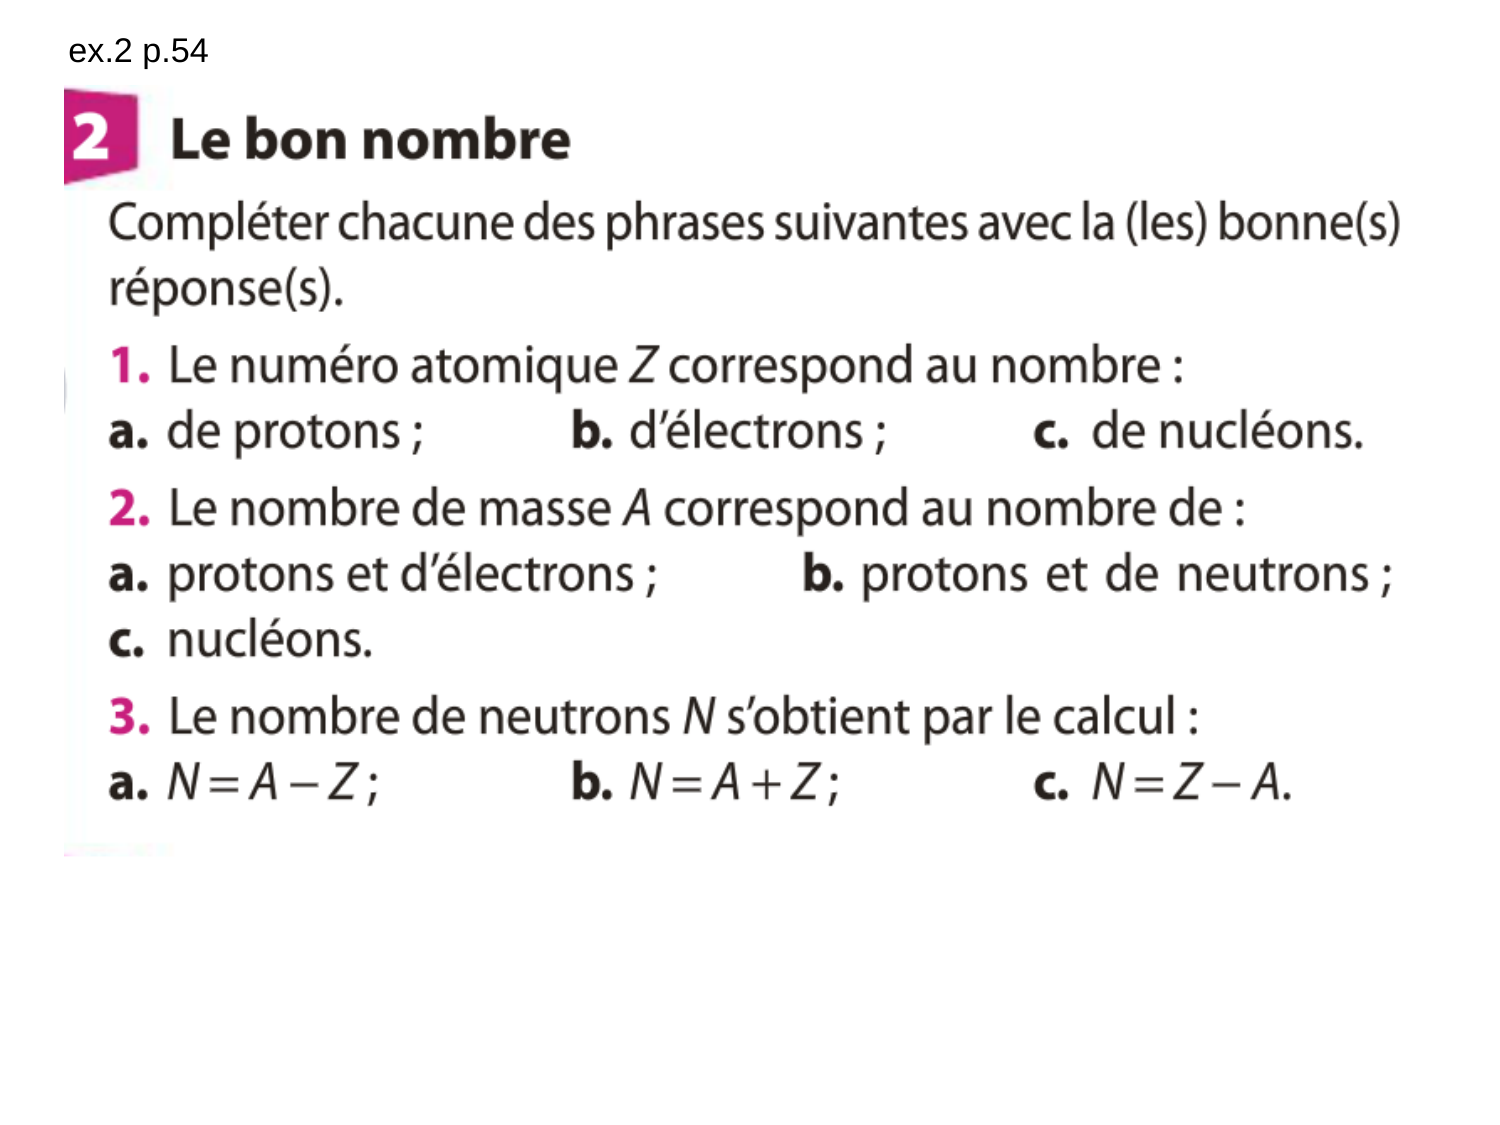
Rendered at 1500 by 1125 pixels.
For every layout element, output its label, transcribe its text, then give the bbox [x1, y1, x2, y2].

picture [64, 85, 1447, 860]
text_box ex.2 p.54 [53, 21, 224, 78]
